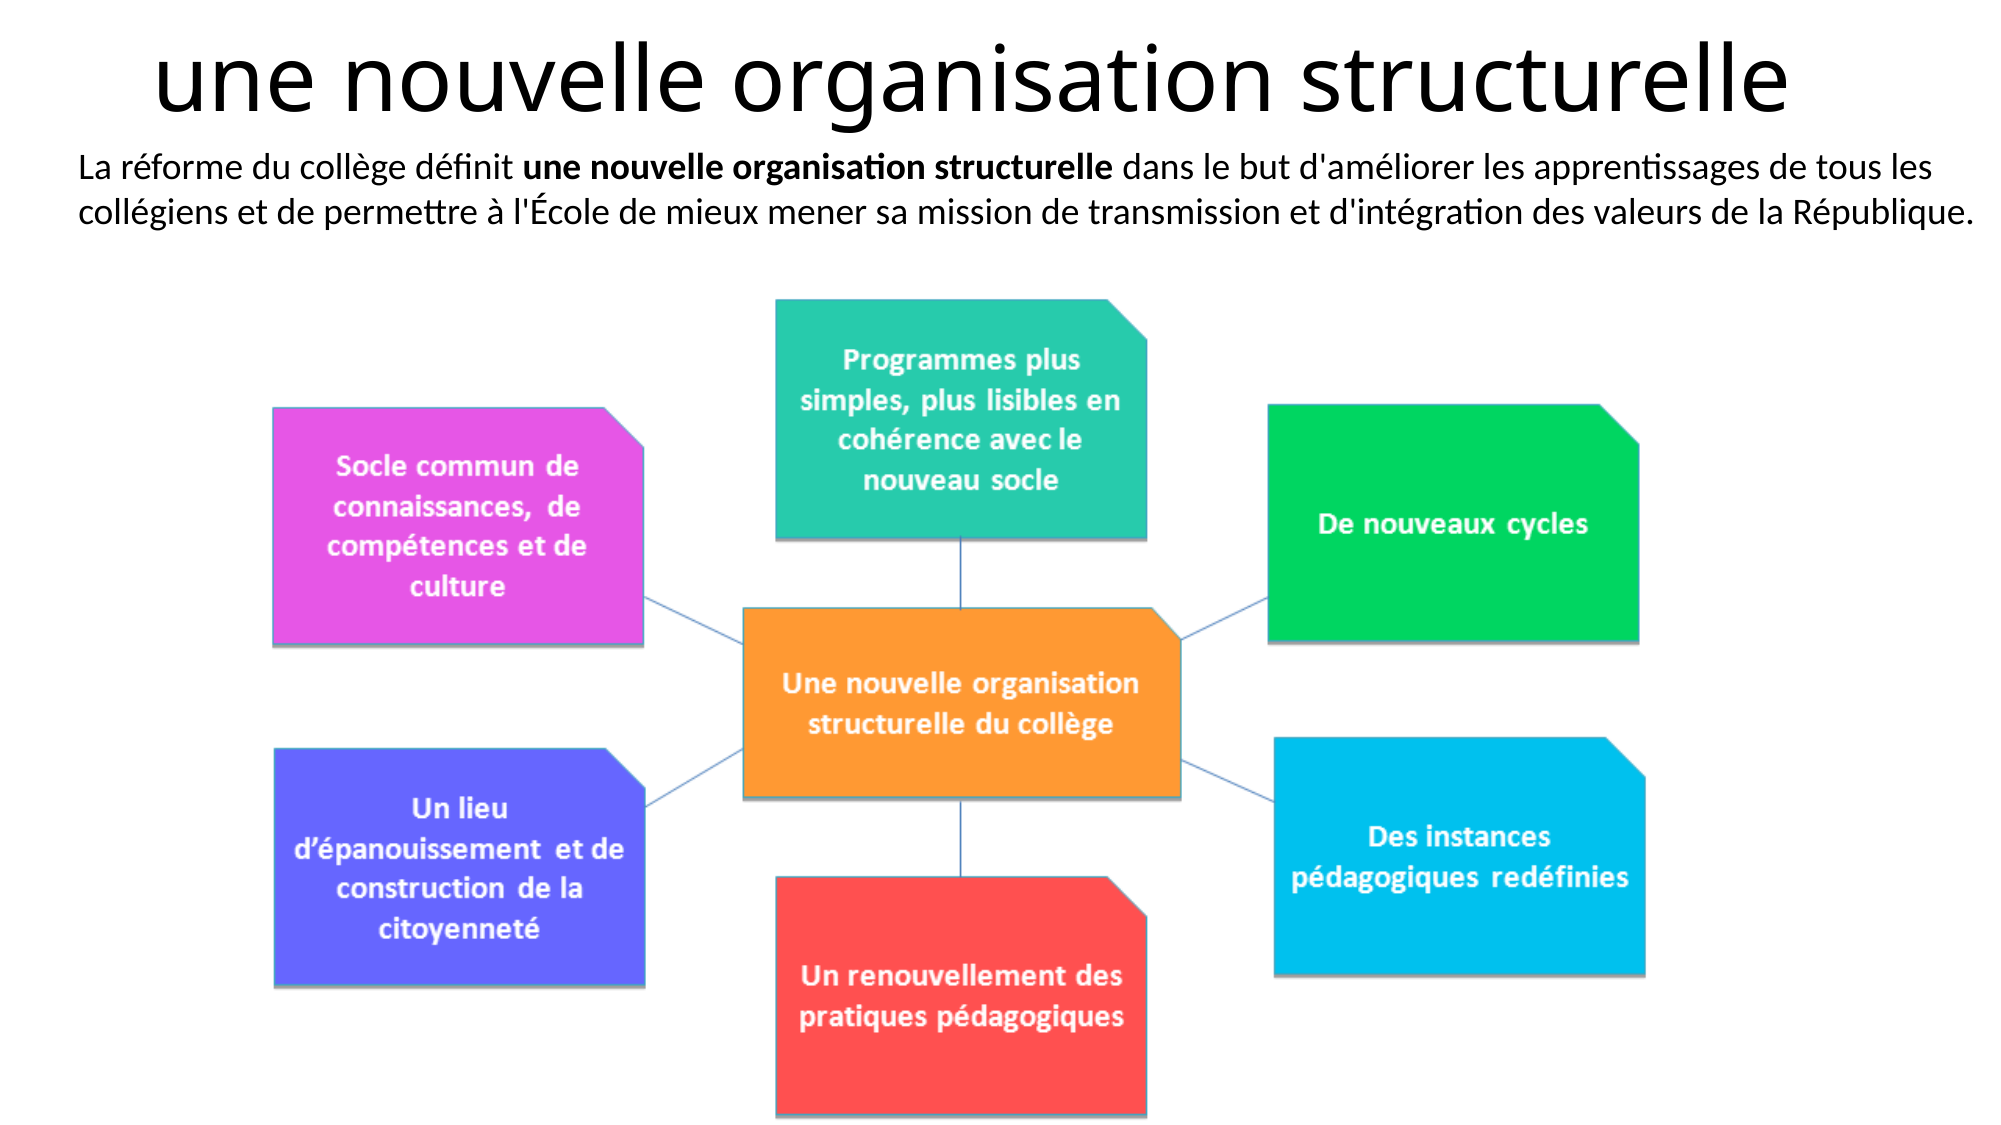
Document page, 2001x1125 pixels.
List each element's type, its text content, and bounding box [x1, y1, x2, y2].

title une nouvelle organisation structurelle [137, 25, 1863, 134]
text_box La réforme du collège définit une nouvelle organisation structurelle dans le but d'améliorer les apprentissages de tous les collégiens et de permettre à l'École de mieux mener sa mission de transmission et d'intégration des valeurs de la République. [63, 134, 1995, 240]
picture [260, 287, 1657, 1125]
